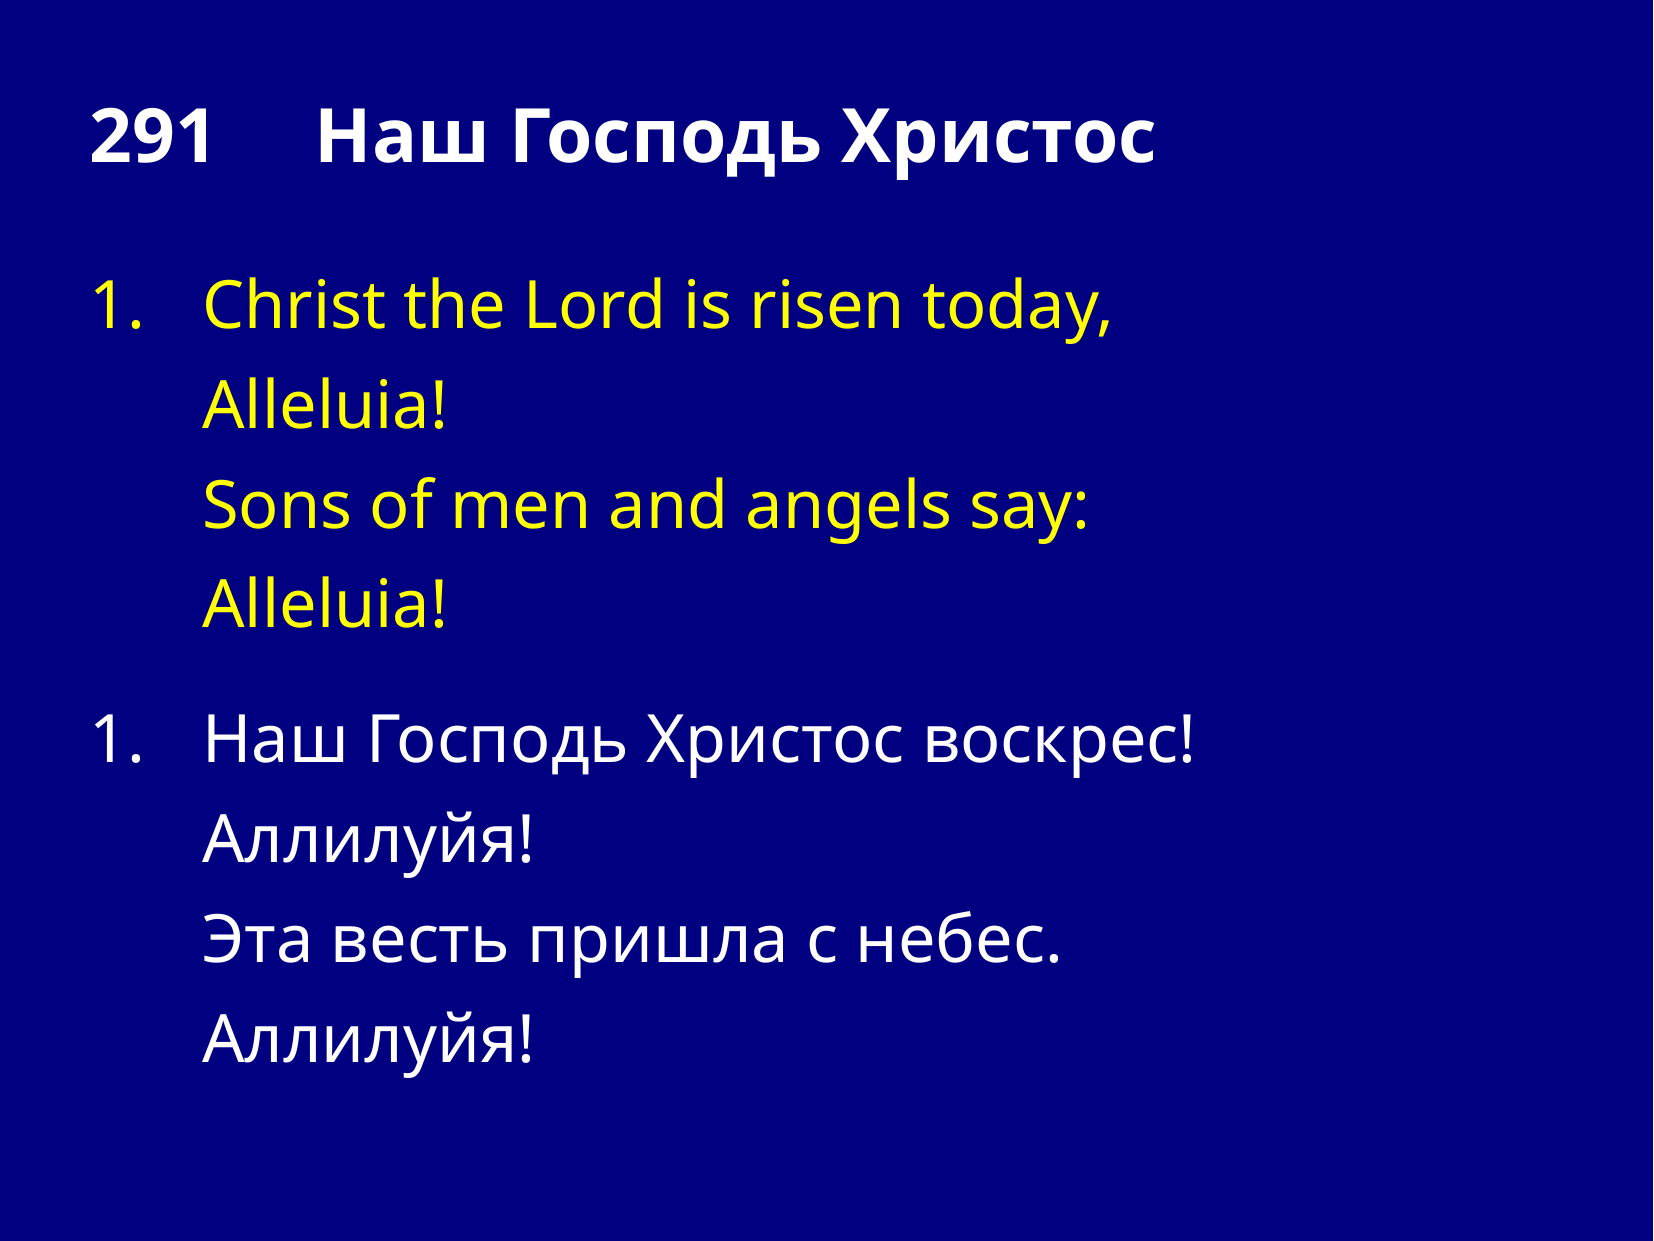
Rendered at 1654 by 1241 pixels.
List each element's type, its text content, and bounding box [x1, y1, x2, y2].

text_box 1. Наш Господь Христос воскрес! Аллилуйя! Эта весть пришла с небес. Аллилуйя! [75, 675, 1576, 1163]
text_box 1. Christ the Lord is risen today, Alleluia! Sons of men and angels say: Alleluia! [75, 188, 1576, 638]
text_box 291 Наш Господь Христос [75, 75, 1576, 188]
